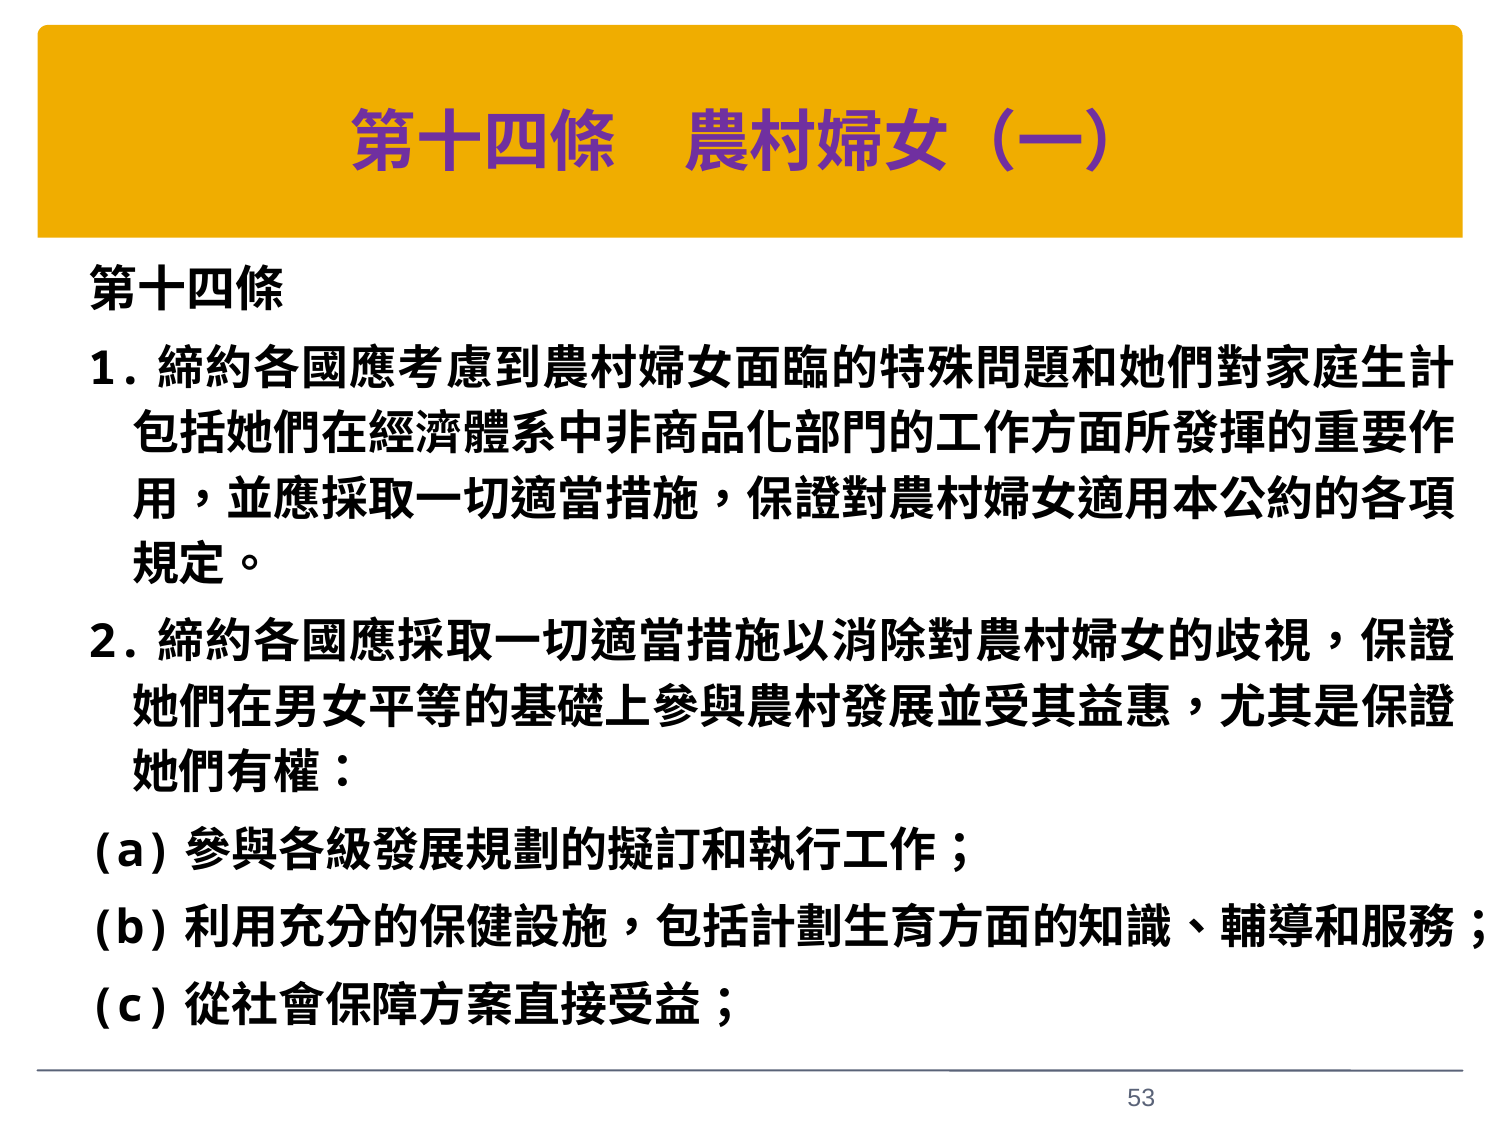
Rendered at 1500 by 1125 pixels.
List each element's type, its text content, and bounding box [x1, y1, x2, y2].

text_box 53 [1112, 1069, 1463, 1123]
list 第十四條 1.締約各國應考慮到農村婦女面臨的特殊問題和她們對家庭生計包括她們在經濟體系中非商品化部門的工作方面所發揮的重要作用，並應採取一切適當措施，保證對農村婦女適用本公約的各項規定。 2.締約各國應採取一切適當措施以消除對農村婦女的歧視，保證她們在男女平等的基礎上參與農村發展並受其益惠，尤其是保證她們有權： (a)參與各級發展規劃的擬訂和執行工作； (b)利用充分的保健設施，包括計劃生育方面的知識、輔導和服務； (c)從社會保障方案直接受益； [29, 243, 1471, 1071]
title 第十四條 農村婦女（一） [50, 45, 1451, 233]
